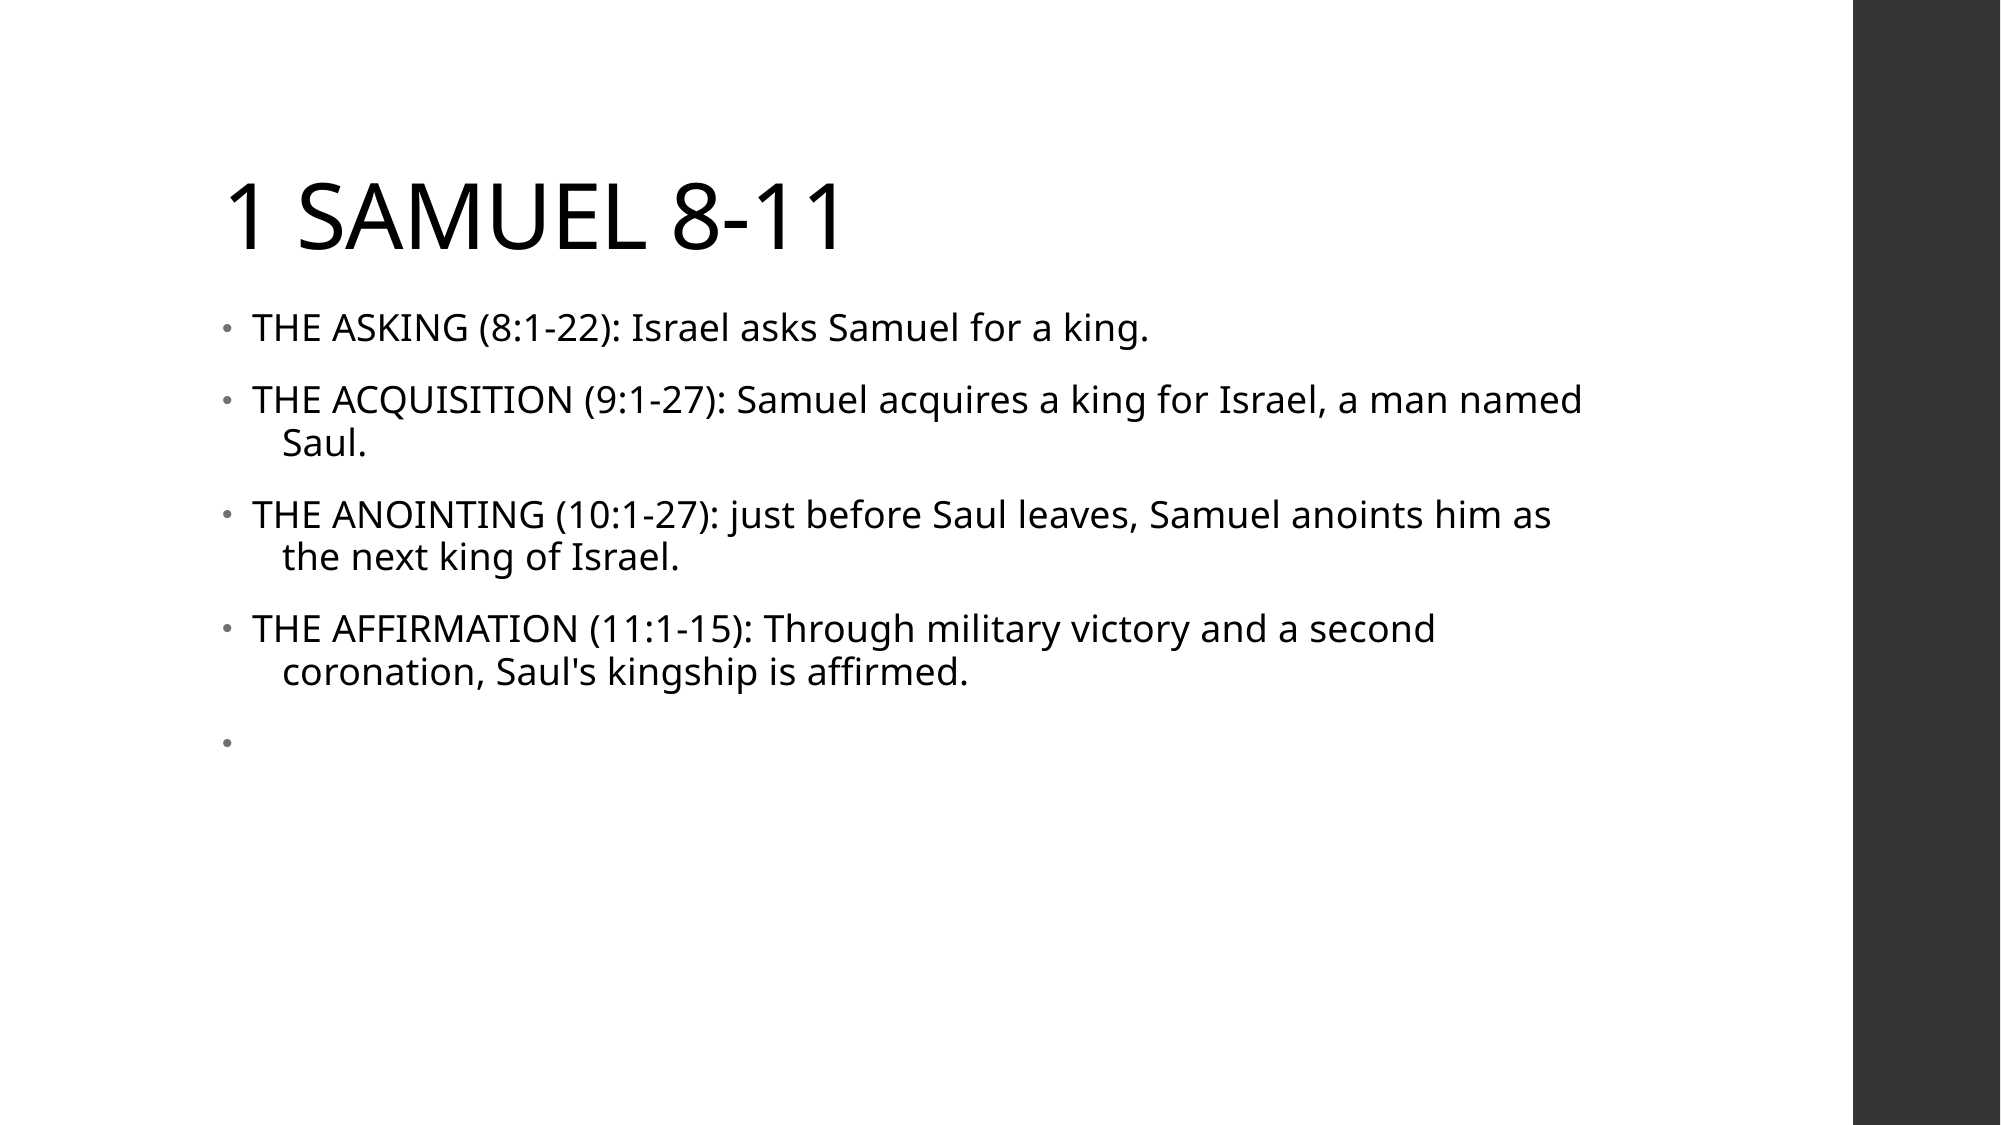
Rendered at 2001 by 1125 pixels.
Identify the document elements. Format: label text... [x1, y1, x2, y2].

list THE ASKING (8:1-22): Israel asks Samuel for a king. THE ACQUISITION (9:1-27): Samuel acquires a king for Israel, a man named Saul. THE ANOINTING (10:1-27): just before Saul leaves, Samuel anoints him as the next king of Israel. THE AFFIRMATION (11:1-15): Through military victory and a second coronation, Saul's kingship is affirmed. [206, 299, 1617, 1014]
title 1 SAMUEL 8-11 [206, 60, 1797, 278]
